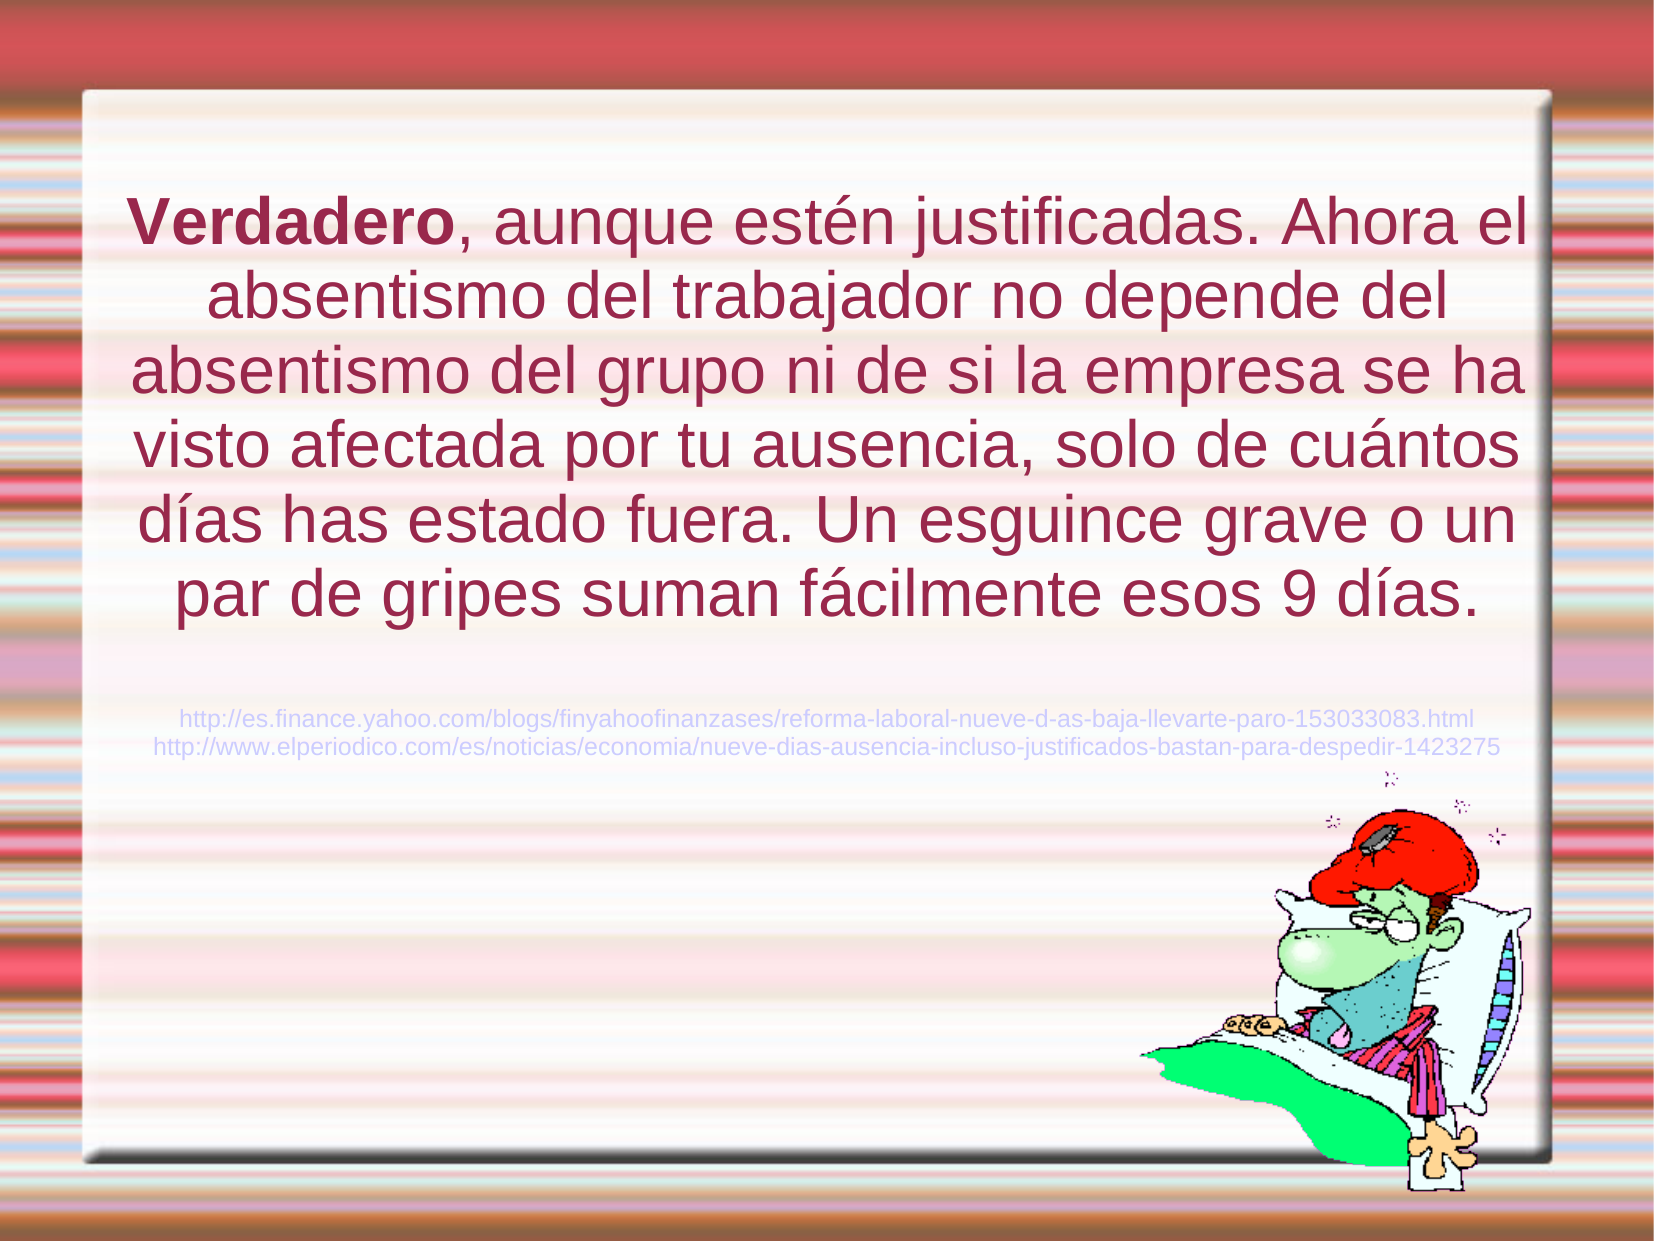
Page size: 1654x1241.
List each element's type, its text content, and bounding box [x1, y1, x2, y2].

text_box Verdadero, aunque estén justificadas. Ahora el absentismo del trabajador no depende del absentismo del grupo ni de si la empresa se ha visto afectada por tu ausencia, solo de cuántos días has estado fuera. Un esguince grave o un par de gripes suman fácilmente esos 9 días. http://es.finance.yahoo.com/blogs/finyahoofinanzases/reforma-laboral-nueve-d-as-baja-llevarte-paro-153033083.html http://www.elperiodico.com/es/noticias/economia/nueve-dias-ausencia-incluso-justificados-bastan-para-despedir-1423275 [121, 114, 1536, 827]
picture [0, 0, 1654, 1241]
